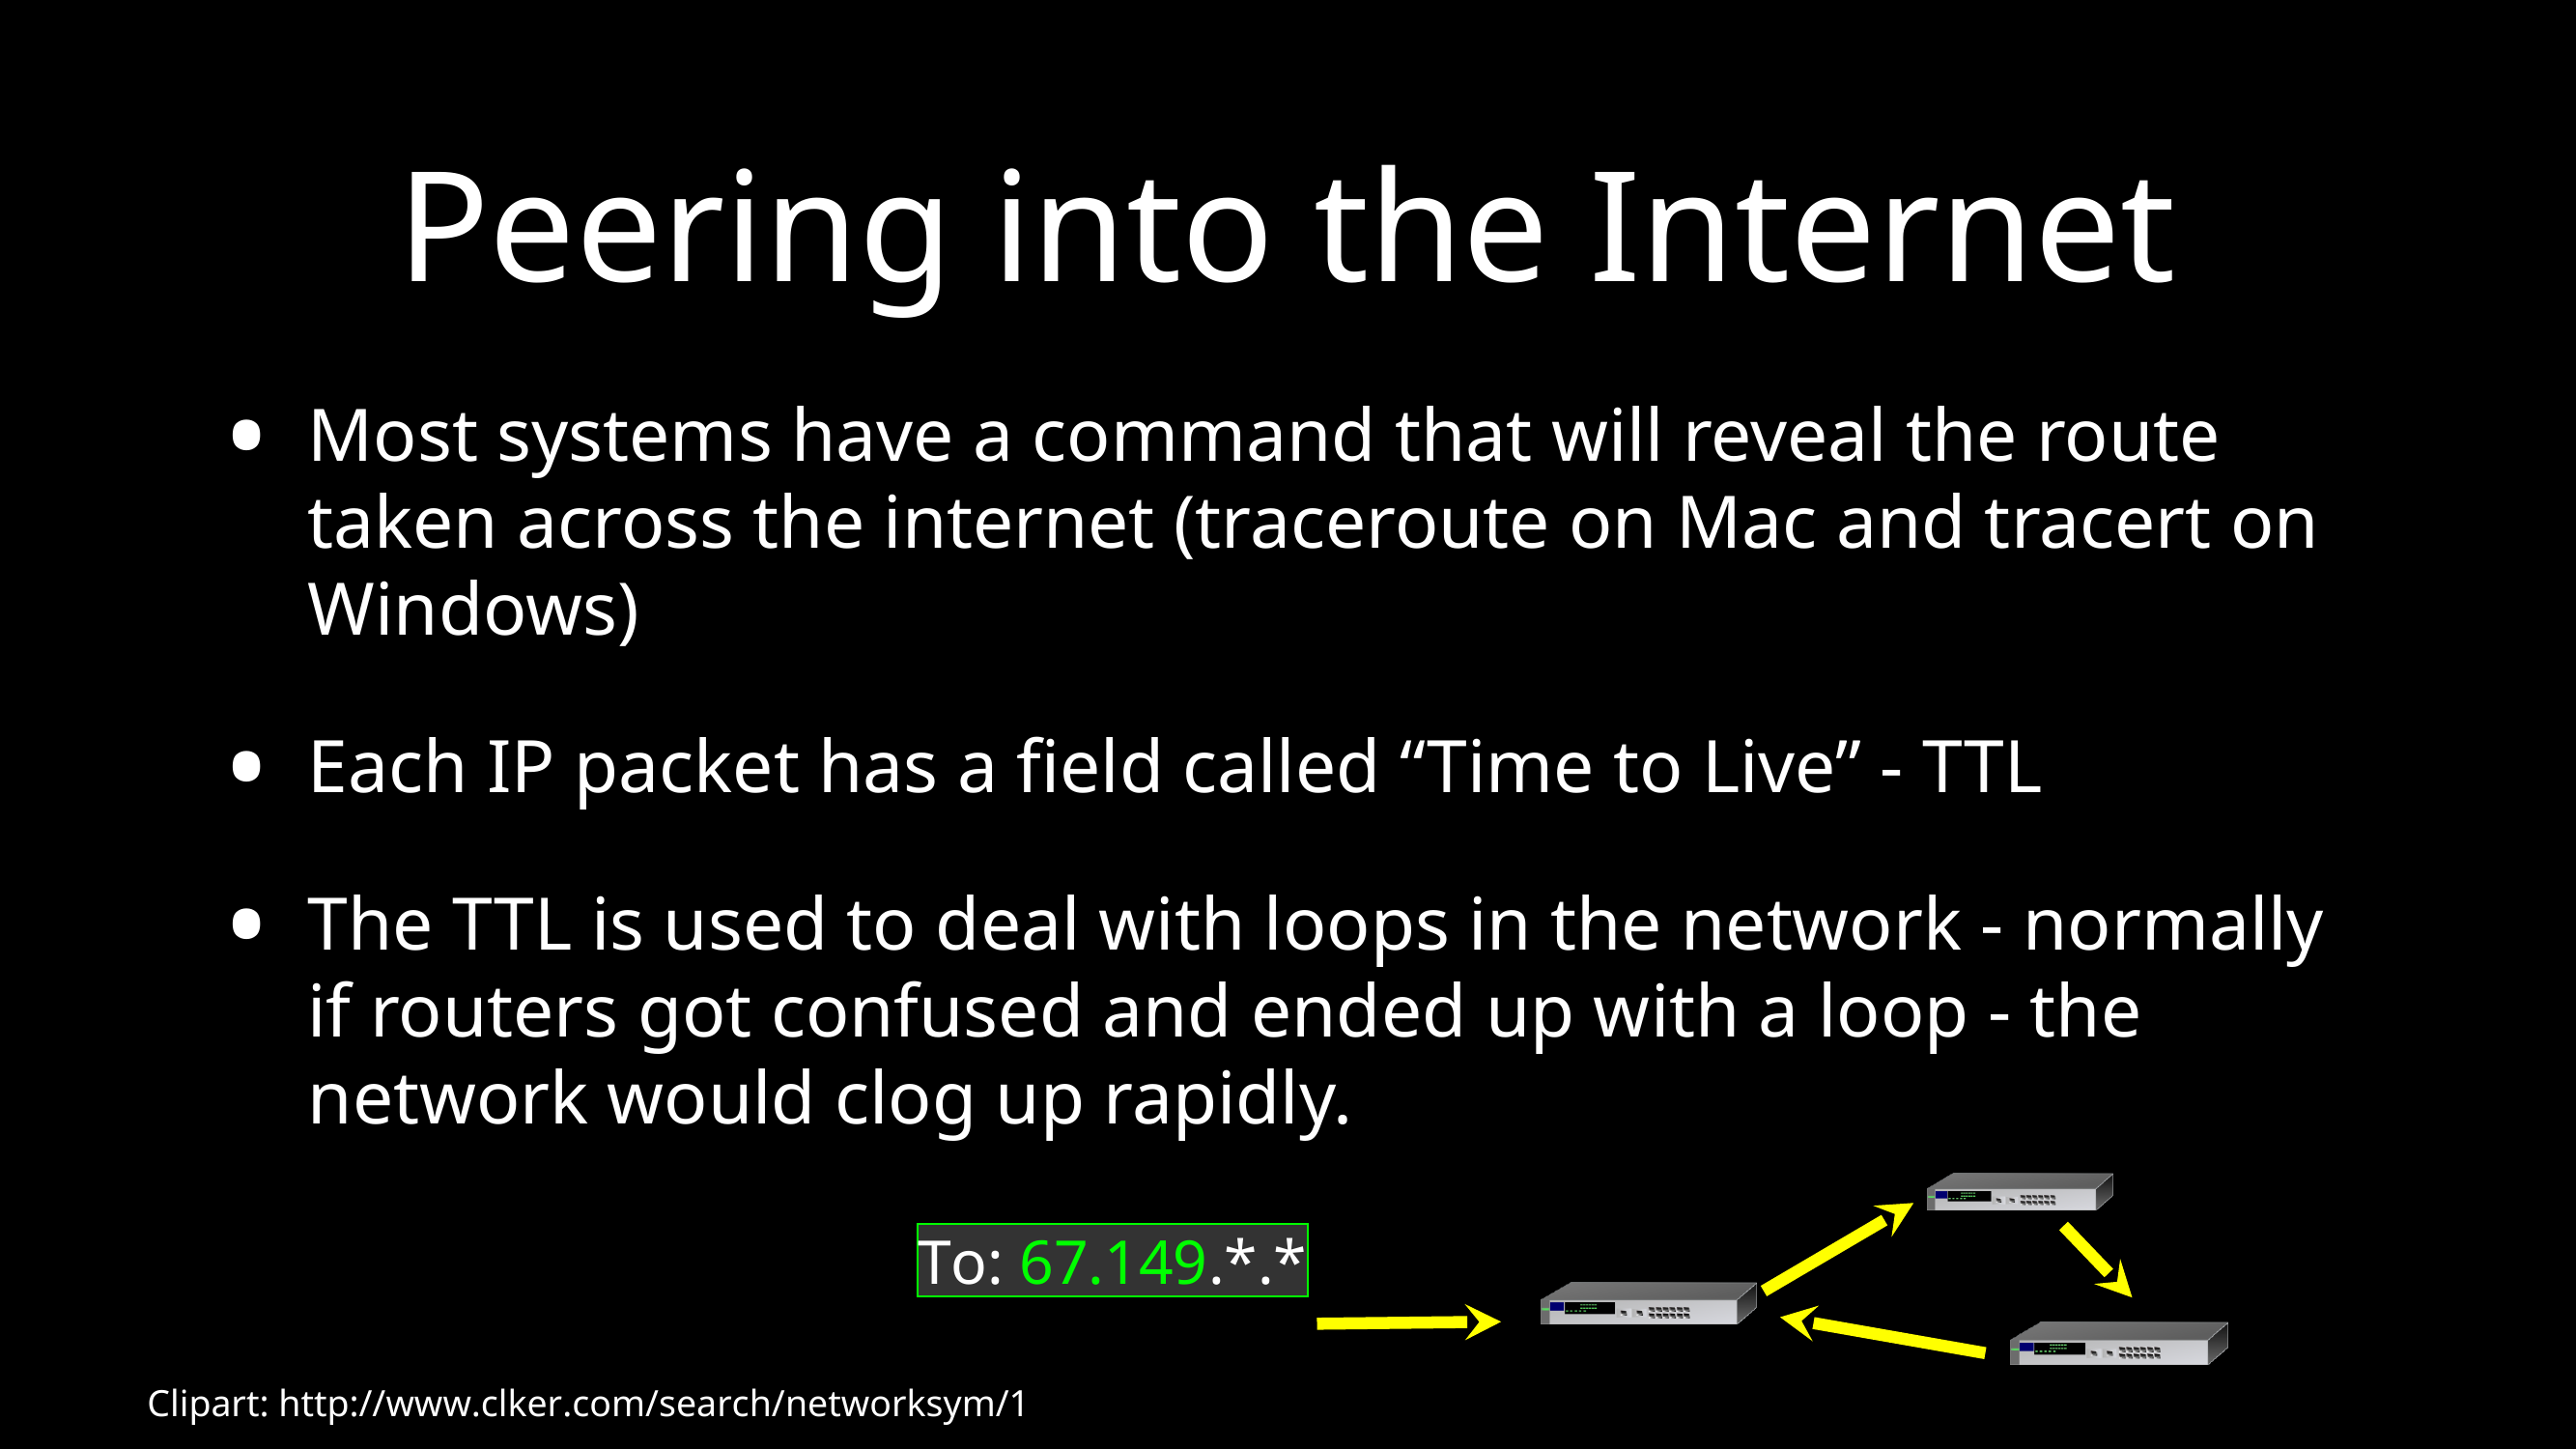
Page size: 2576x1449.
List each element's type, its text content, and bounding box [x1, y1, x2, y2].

text_box To: 67.149.*.* [917, 1223, 1308, 1296]
picture [1927, 1173, 2113, 1210]
title Peering into the Internet [183, 38, 2392, 403]
text_box Clipart: http://www.clker.com/search/networksym/1 [19, 1364, 1159, 1439]
list Most systems have a command that will reveal the route taken across the internet (traceroute on Mac and tracert on Windows) Each IP packet has a field called “Time to Live” - TTL The TTL is used to deal with loops in the network - normally if routers got confused and ended up with a loop - the network would clog up rapidly. [183, 412, 2392, 1116]
picture [2010, 1321, 2228, 1366]
picture [1541, 1282, 1757, 1324]
